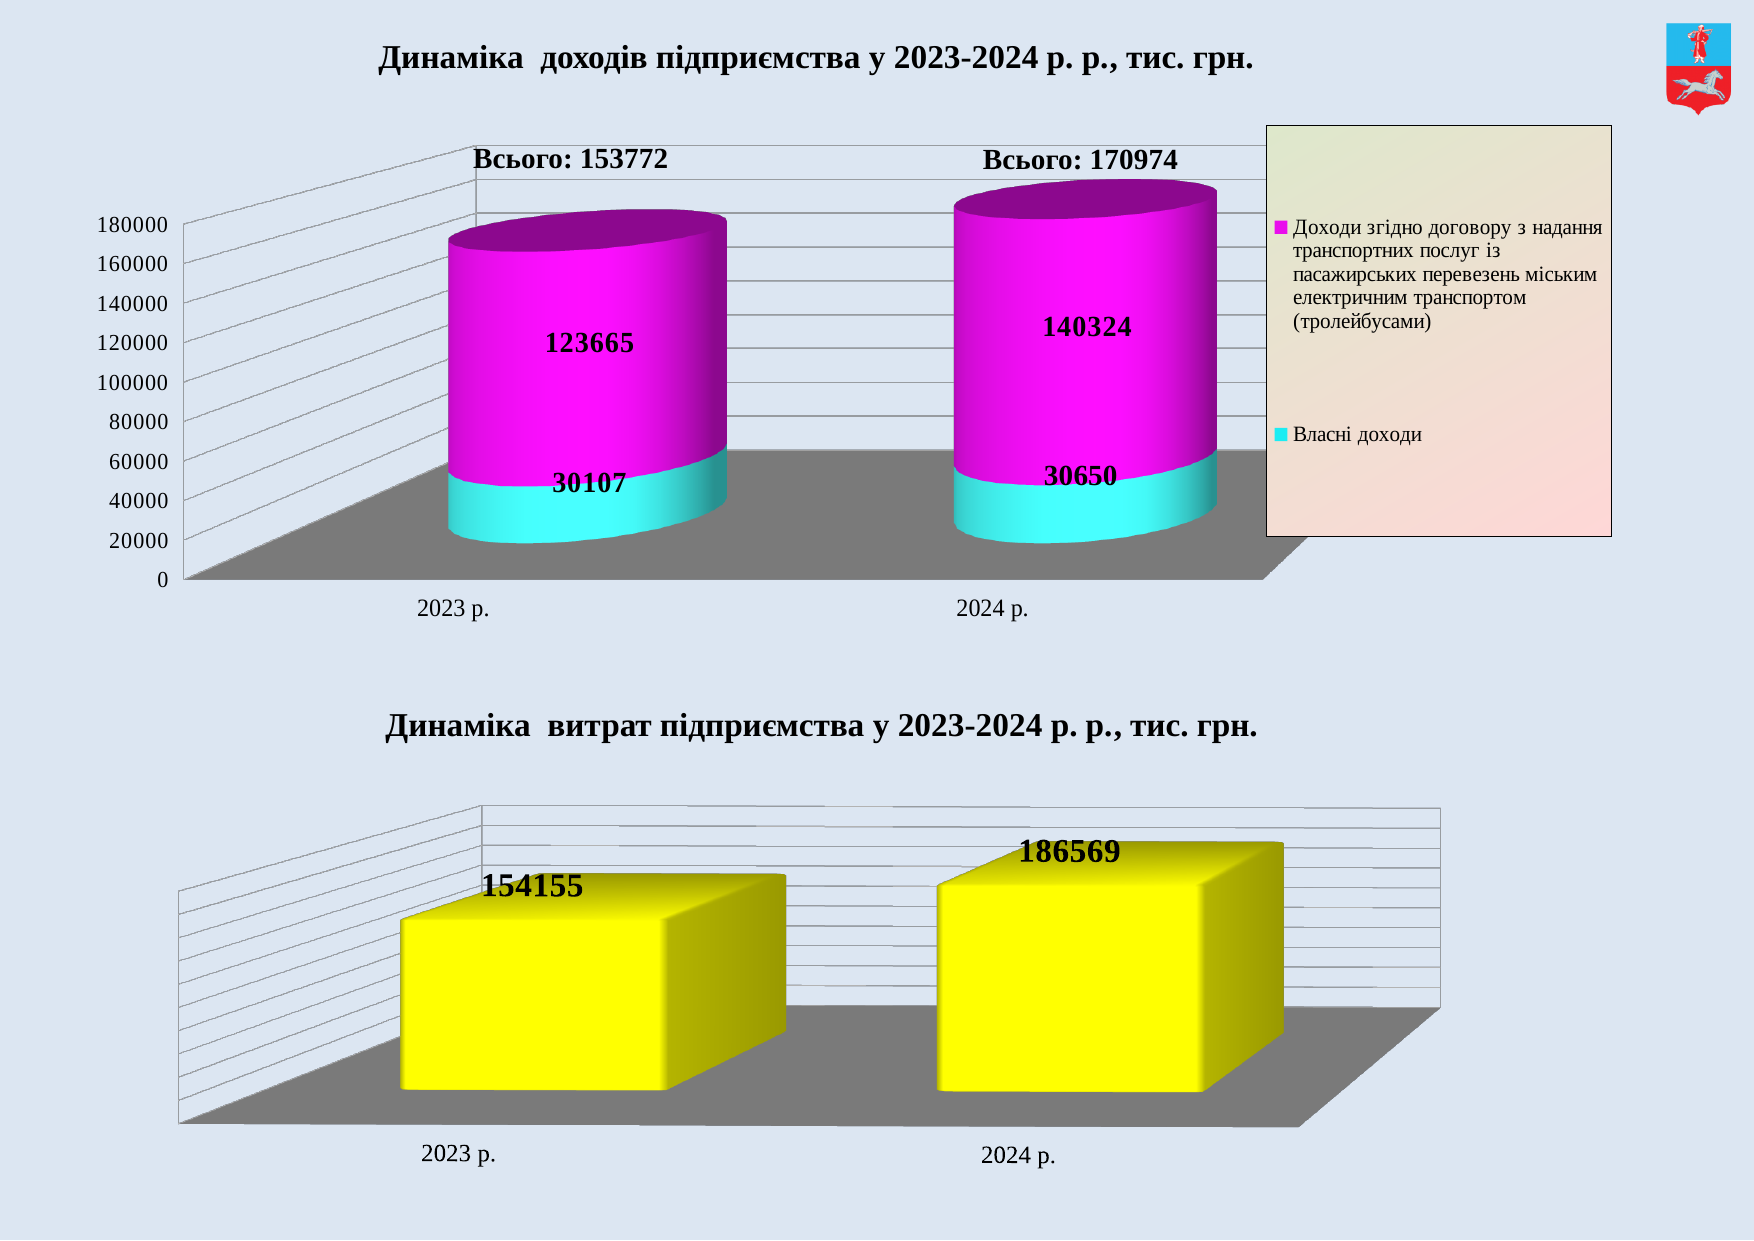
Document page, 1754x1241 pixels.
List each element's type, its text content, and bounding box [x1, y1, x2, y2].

picture [1663, 20, 1733, 117]
chart [11, 782, 1607, 1195]
text_box Всього: 170974 [930, 132, 1232, 183]
text_box Динаміка витрат підприємства у 2023-2024 р. р., тис. грн. [11, 696, 1632, 751]
text_box 30650 [1003, 448, 1158, 499]
text_box Всього: 153772 [420, 132, 722, 183]
text_box Динаміка доходів підприємства у 2023-2024 р. р., тис. грн. [82, 27, 1550, 83]
chart [96, 100, 1640, 656]
